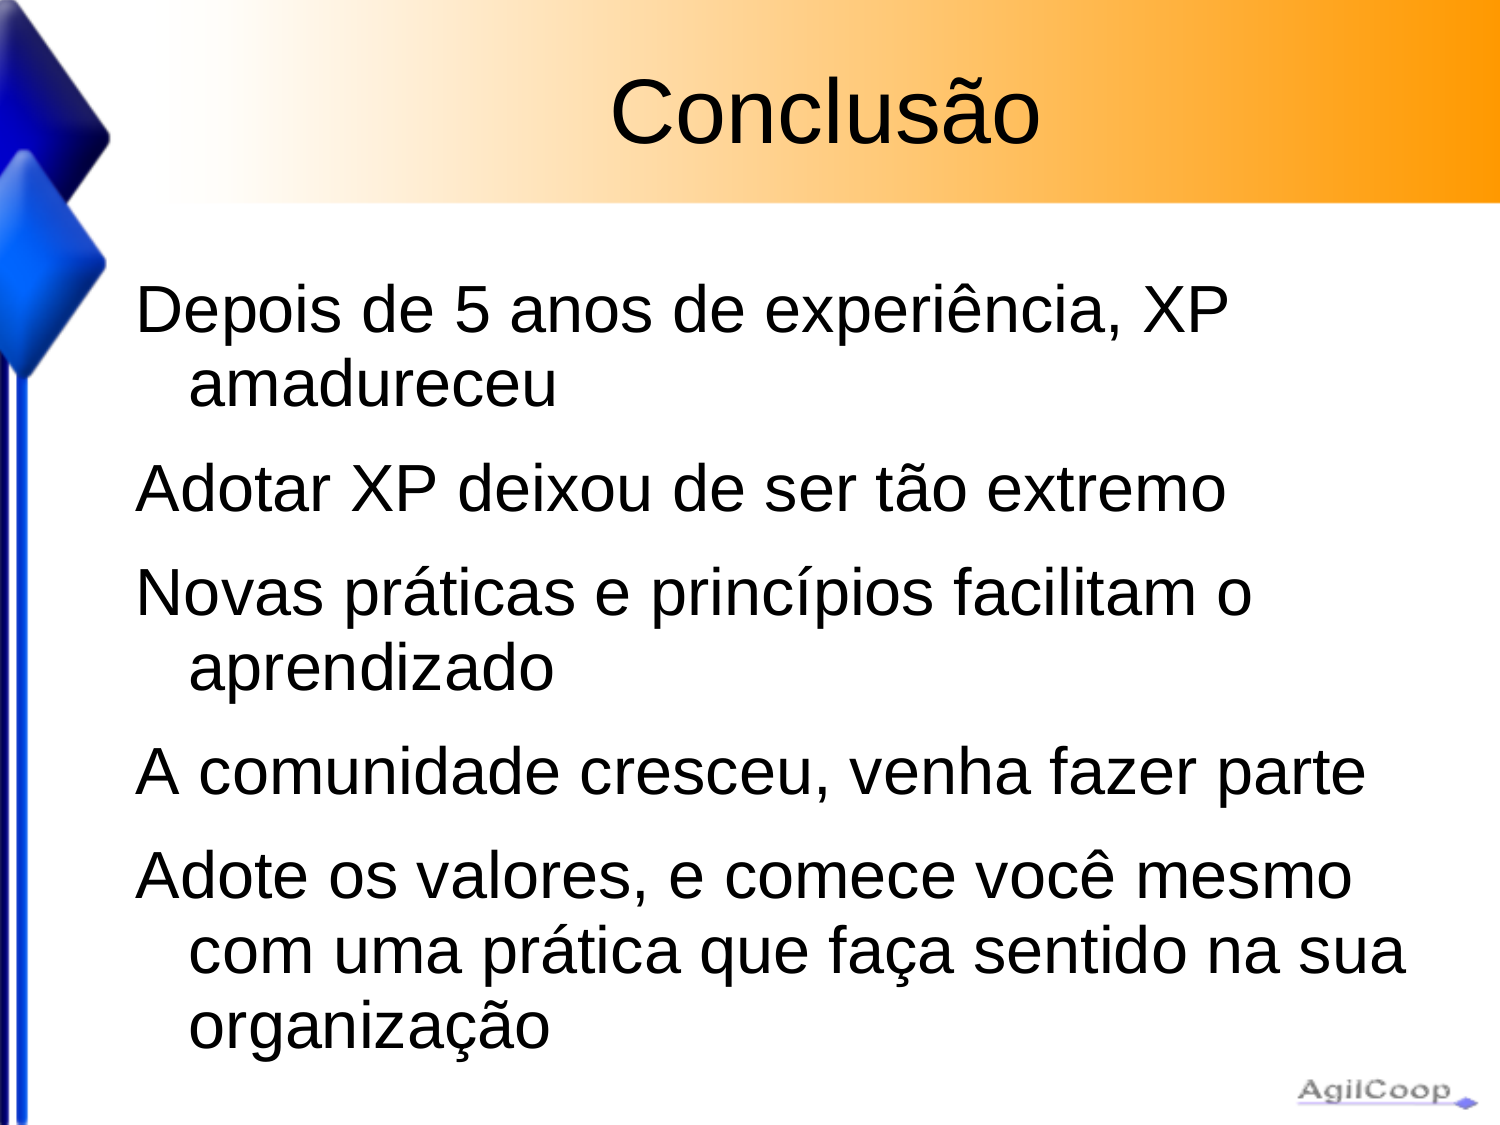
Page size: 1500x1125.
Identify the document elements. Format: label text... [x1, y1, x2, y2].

picture [0, 0, 1500, 1125]
list Depois de 5 anos de experiência, XP amadureceu Adotar XP deixou de ser tão extremo Novas práticas e princípios facilitam o aprendizado A comunidade cresceu, venha fazer parte Adote os valores, e comece você mesmo com uma prática que faça sentido na sua organização [118, 271, 1447, 1123]
title Conclusão [82, 8, 1500, 216]
